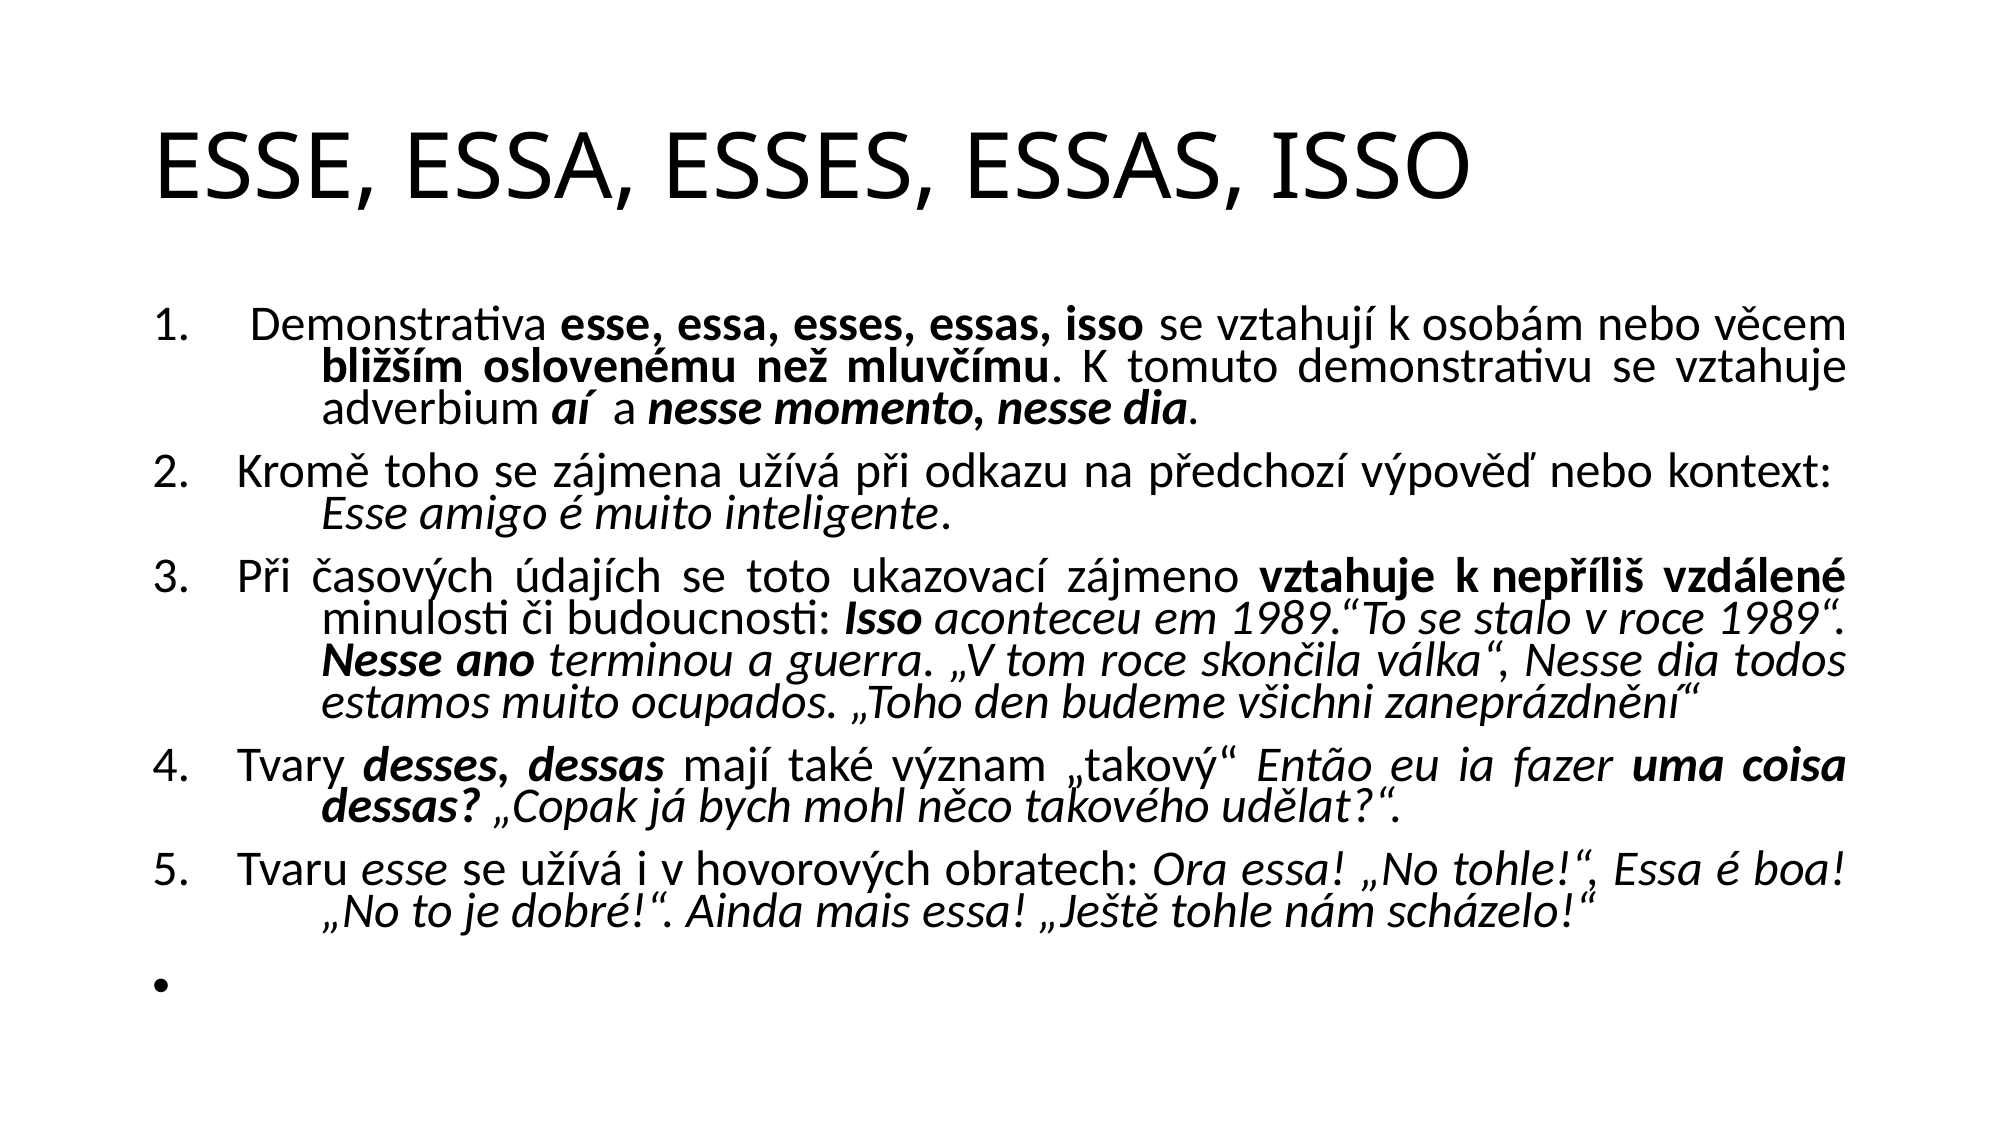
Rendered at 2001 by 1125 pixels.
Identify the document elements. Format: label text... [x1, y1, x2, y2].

list Demonstrativa esse, essa, esses, essas, isso se vztahují k osobám nebo věcem bližším oslovenému než mluvčímu. K tomuto demonstrativu se vztahuje adverbium aí a nesse momento, nesse dia. Kromě toho se zájmena užívá při odkazu na předchozí výpověď nebo kontext: Esse amigo é muito inteligente. Při časových údajích se toto ukazovací zájmeno vztahuje k nepříliš vzdálené minulosti či budoucnosti: Isso aconteceu em 1989.“To se stalo v roce 1989“. Nesse ano terminou a guerra. „V tom roce skončila válka“, Nesse dia todos estamos muito ocupados. „Toho den budeme všichni zaneprázdnění“ Tvary desses, dessas mají také význam „takový“ Então eu ia fazer uma coisa dessas? „Copak já bych mohl něco takového udělat?“. Tvaru esse se užívá i v hovorových obratech: Ora essa! „No tohle!“, Essa é boa! „No to je dobré!“. Ainda mais essa! „Ještě tohle nám scházelo!“ [137, 299, 1863, 1014]
title ESSE, ESSA, ESSES, ESSAS, ISSO [137, 59, 1863, 278]
